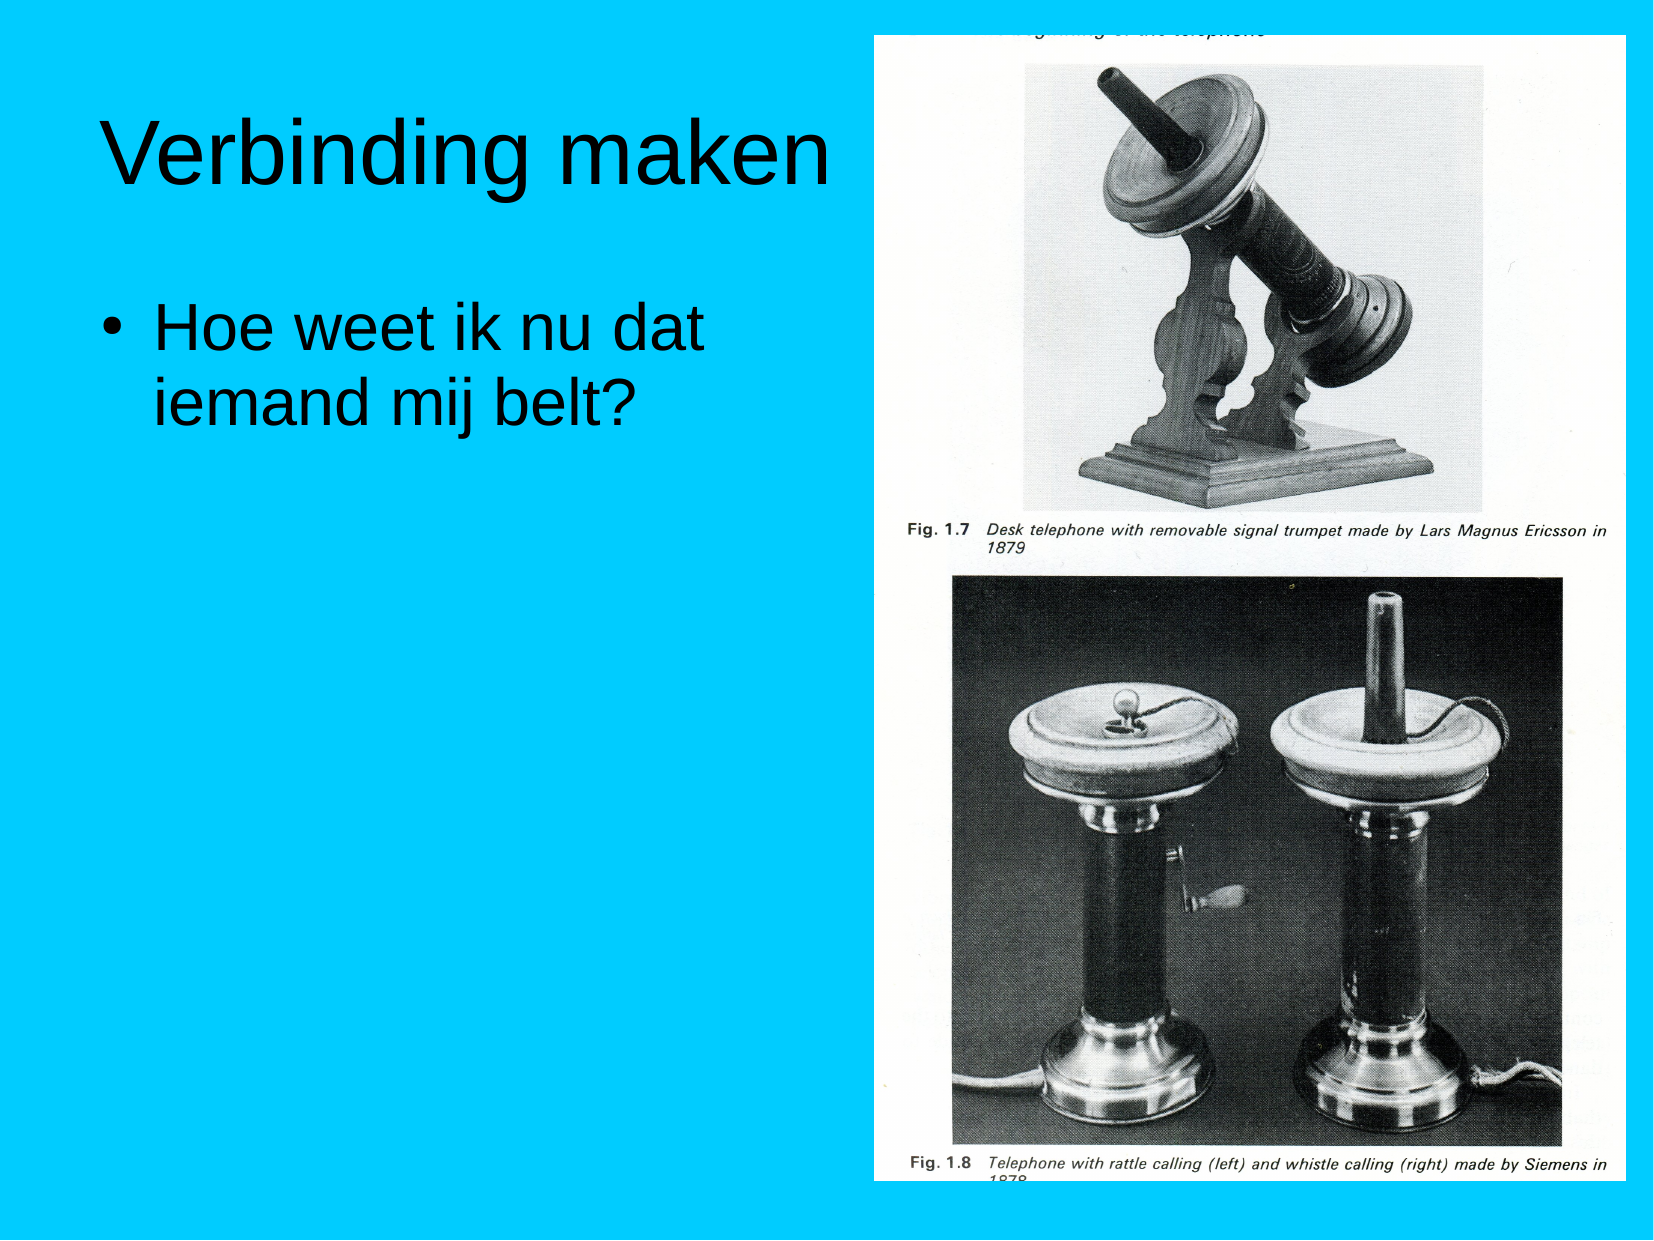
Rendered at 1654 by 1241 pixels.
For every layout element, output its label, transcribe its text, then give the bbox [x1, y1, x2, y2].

list Hoe weet ik nu dat iemand mij belt? [82, 290, 839, 1109]
picture [875, 36, 1625, 1180]
title Verbinding maken [82, 49, 851, 257]
